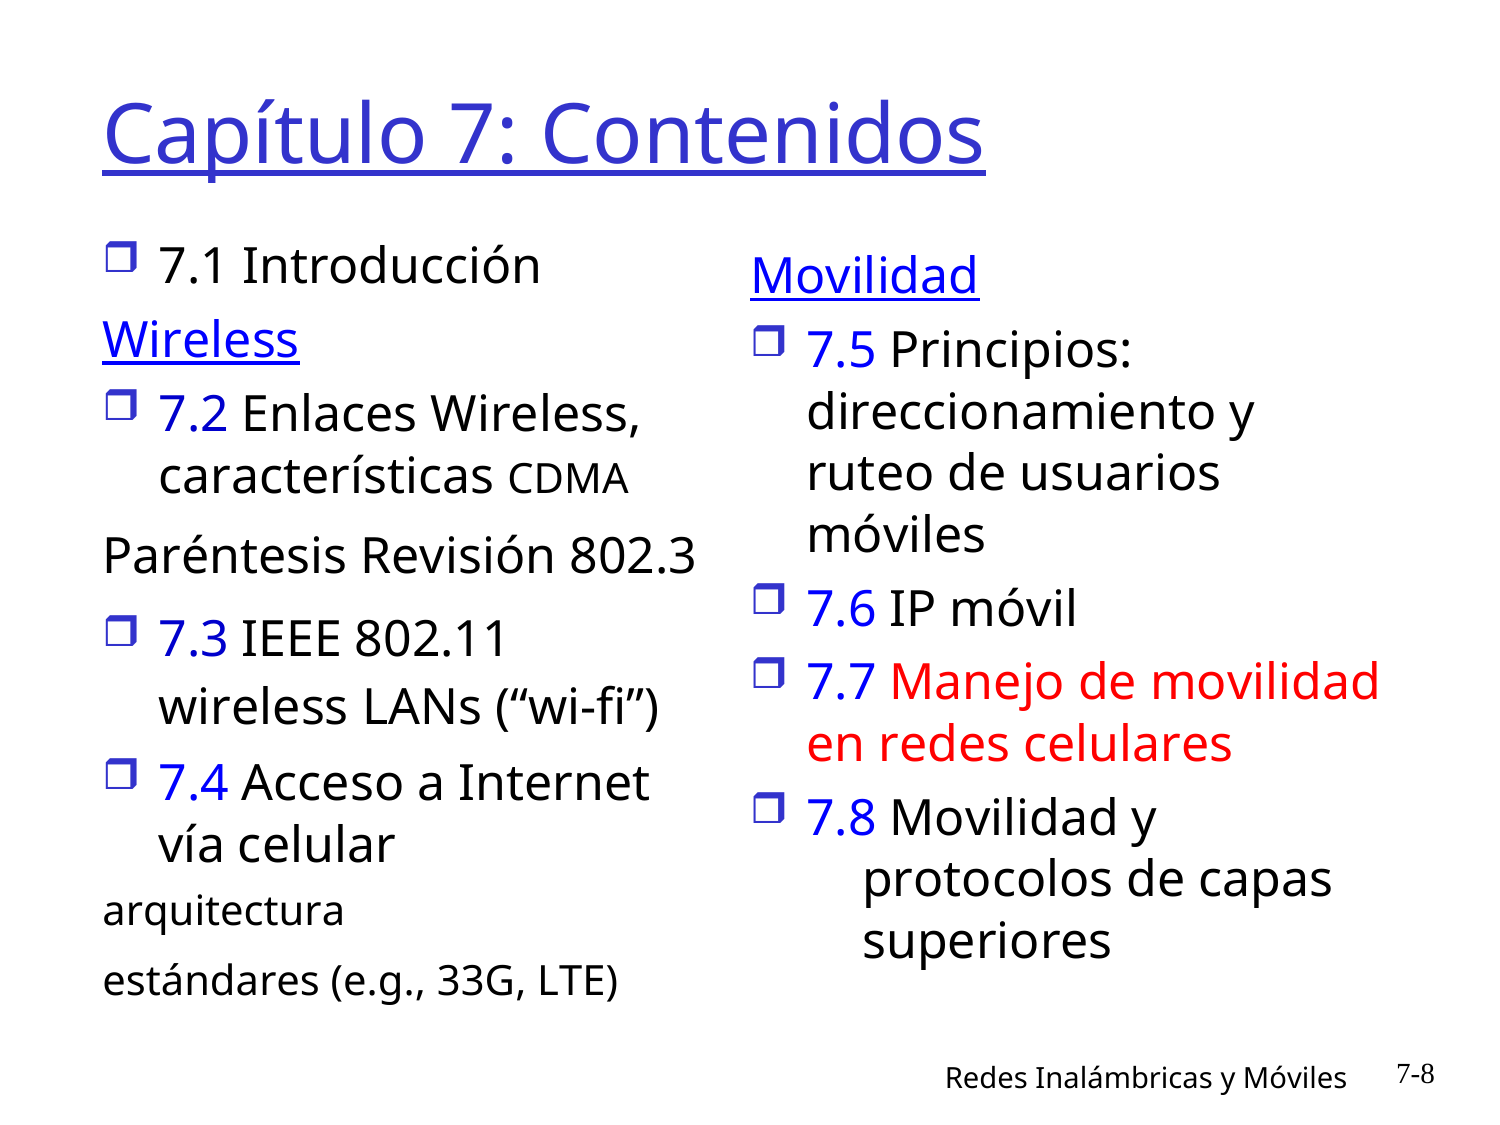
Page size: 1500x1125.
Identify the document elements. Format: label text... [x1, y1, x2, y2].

title Capítulo 7: Contenidos [87, 37, 1363, 225]
list 7.1 Introducción Wireless 7.2 Enlaces Wireless, características CDMA Paréntesis Revisión 802.3 7.3 IEEE 802.11 wireless LANs (“wi-fi”) 7.4 Acceso a Internet vía celular arquitectura estándares (e.g., 33G, LTE) [87, 227, 713, 1032]
list Movilidad 7.5 Principios: direccionamiento y ruteo de usuarios móviles 7.6 IP móvil 7.7 Manejo de movilidad en redes celulares 7.8 Movilidad y protocolos de capas superiores [735, 237, 1401, 1005]
